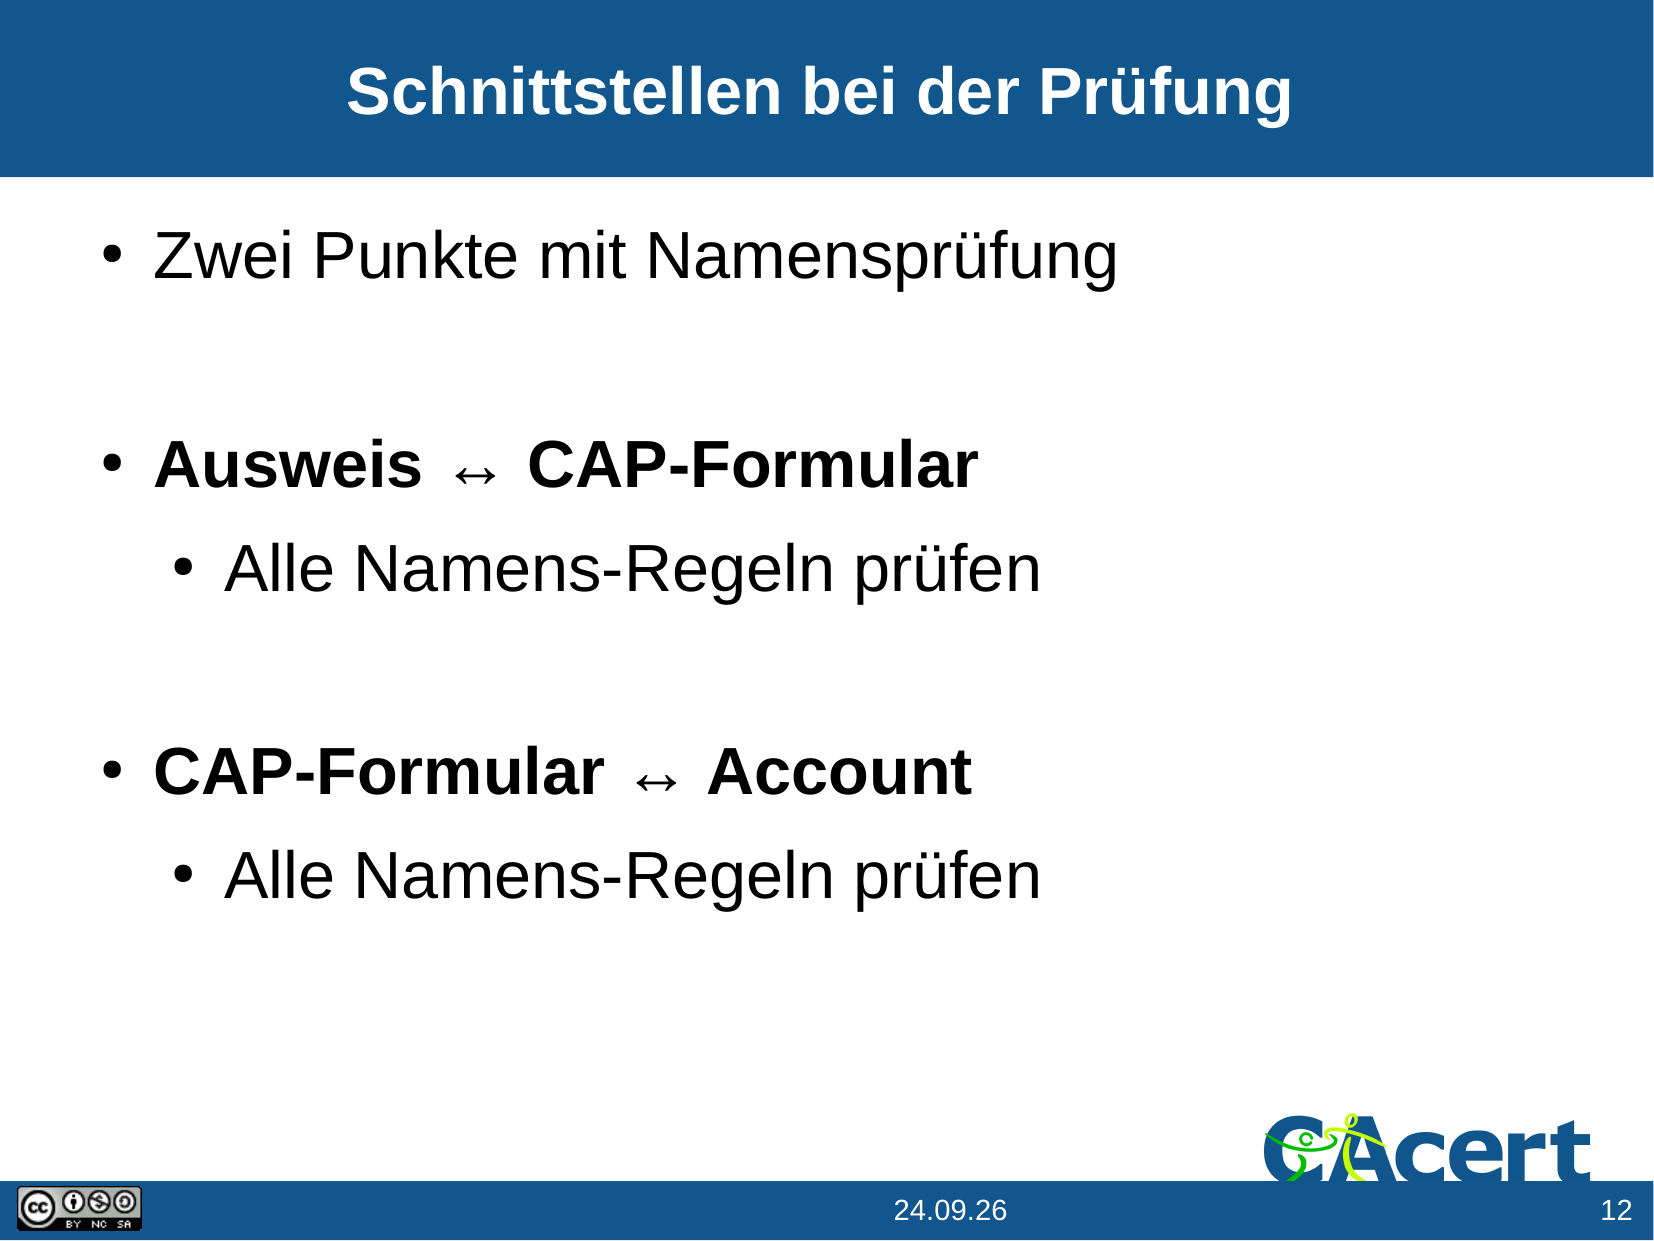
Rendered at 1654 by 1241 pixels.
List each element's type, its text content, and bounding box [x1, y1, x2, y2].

picture [1263, 1112, 1591, 1181]
picture [17, 1186, 142, 1231]
title Schnittstellen bei der Prüfung [76, 17, 1565, 166]
list Zwei Punkte mit Namensprüfung Ausweis ↔ CAP-Formular Alle Namens-Regeln prüfen CAP-Formular ↔ Account Alle Namens-Regeln prüfen [82, 218, 1571, 1091]
